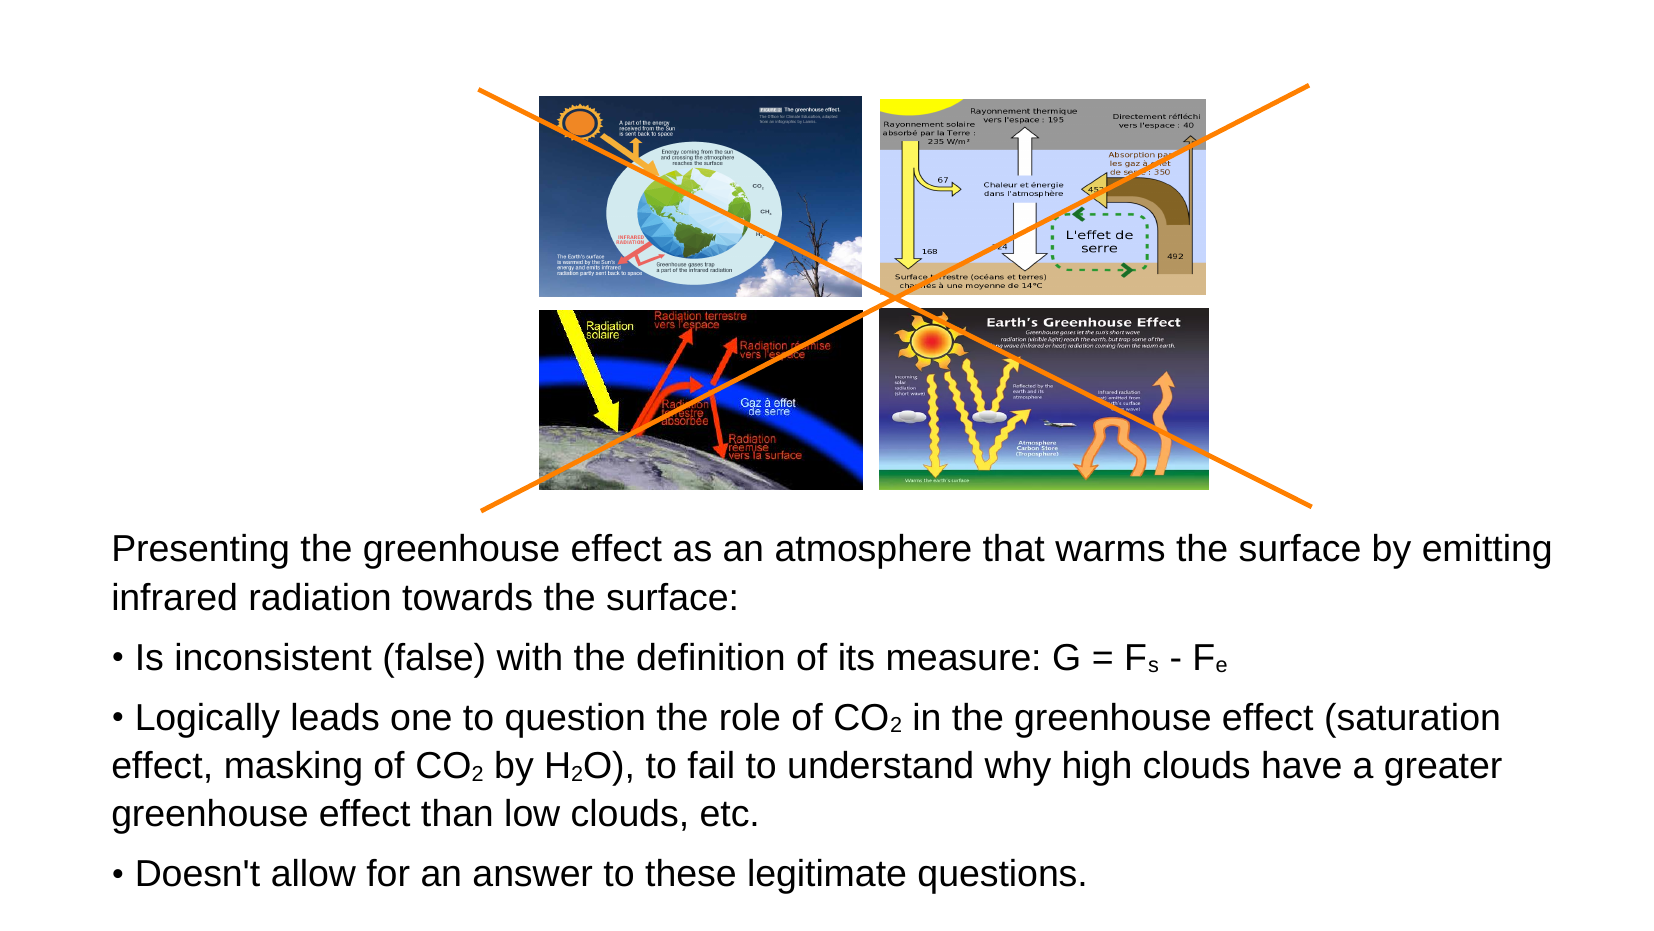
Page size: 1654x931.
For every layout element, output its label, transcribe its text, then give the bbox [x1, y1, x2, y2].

picture [539, 123, 862, 297]
picture [909, 142, 1206, 295]
picture [539, 310, 863, 478]
picture [539, 96, 862, 278]
picture [923, 308, 1209, 452]
picture [539, 318, 863, 490]
picture [879, 308, 1209, 491]
picture [880, 99, 1206, 294]
text_box Presenting the greenhouse effect as an atmosphere that warms the surface by emitting infrared radiation towards the surface: Is inconsistent (false) with the definition of its measure: G = Fs - Fe Logically leads one to question the role of CO2 in the greenhouse effect (saturation effect, masking of CO2 by H2O), to fail to understand why high clouds have a greater greenhouse effect than low clouds, etc. Doesn't allow for an answer to these legitimate questions. [96, 514, 1600, 903]
